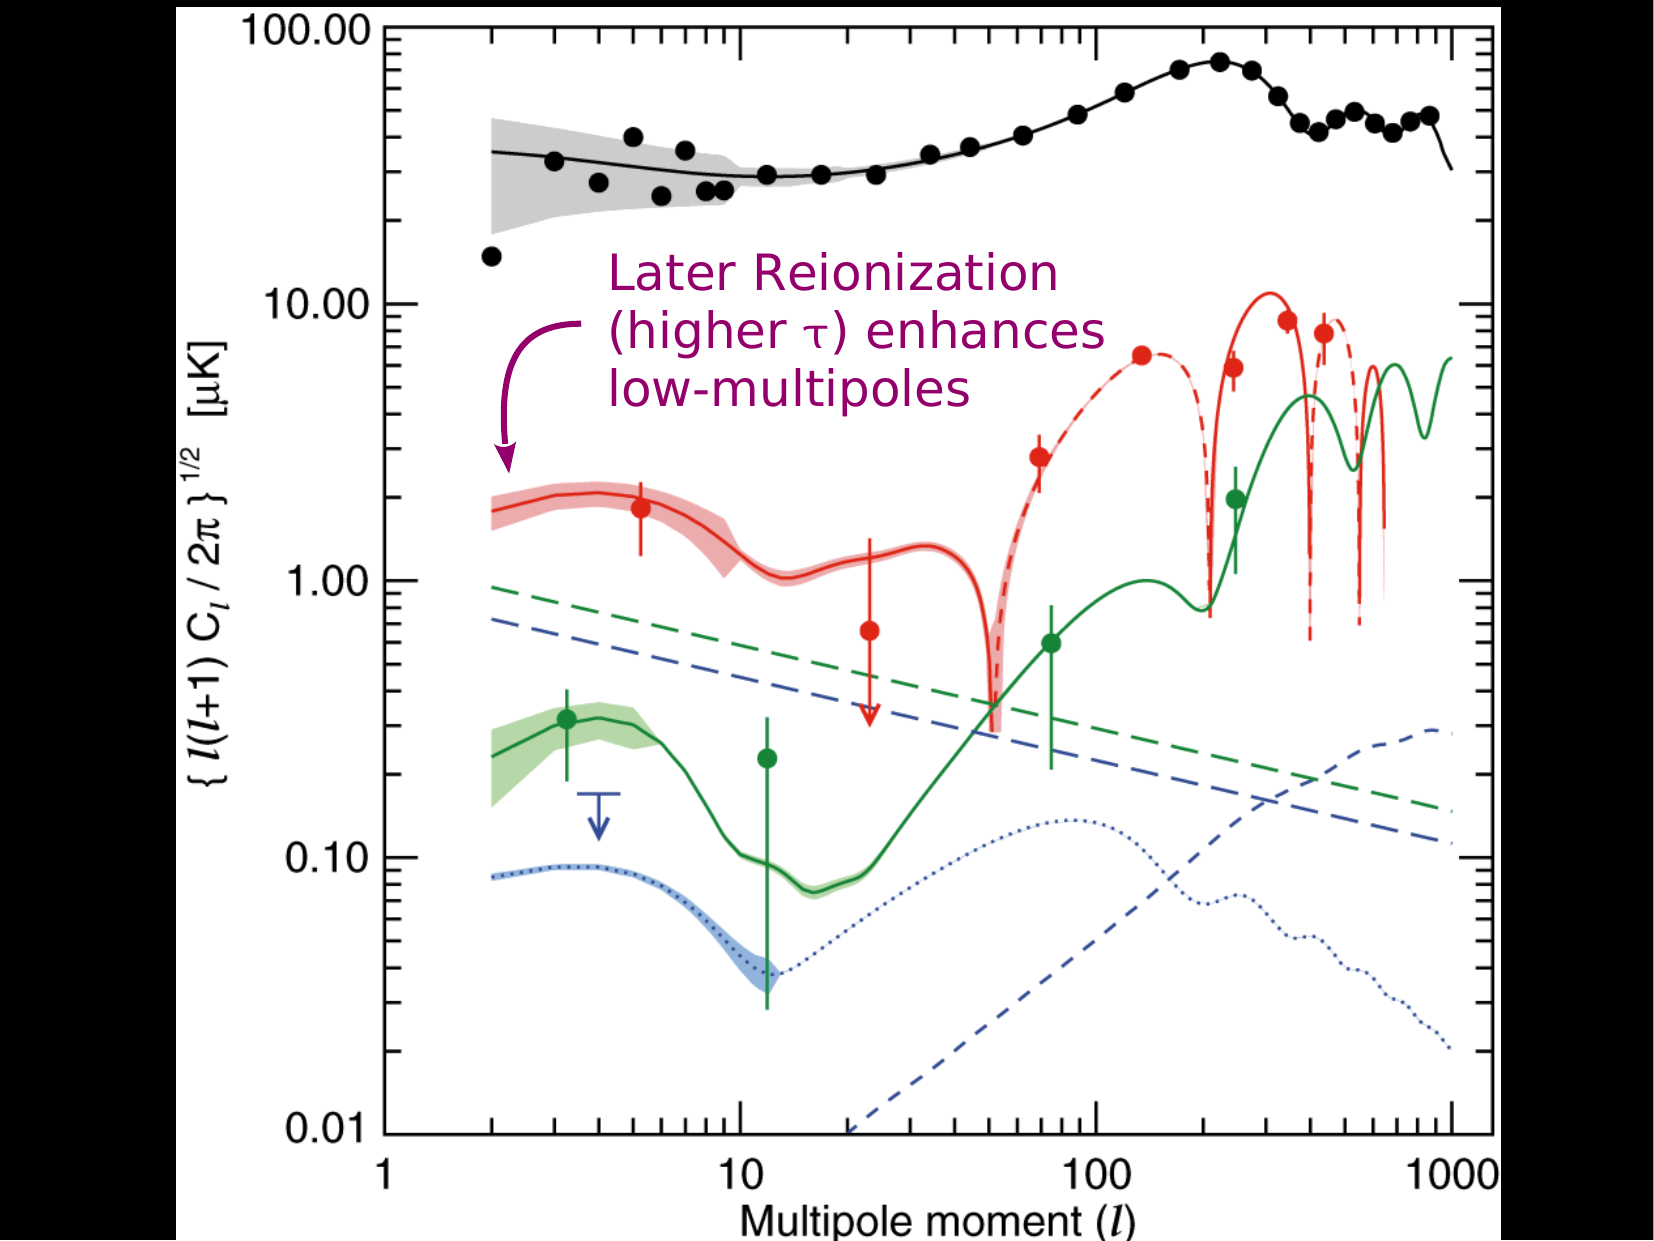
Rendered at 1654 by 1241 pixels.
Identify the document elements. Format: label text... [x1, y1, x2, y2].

text_box Later Reionization (higher ) enhances low-multipoles [591, 234, 1126, 432]
picture [176, 7, 1501, 1241]
